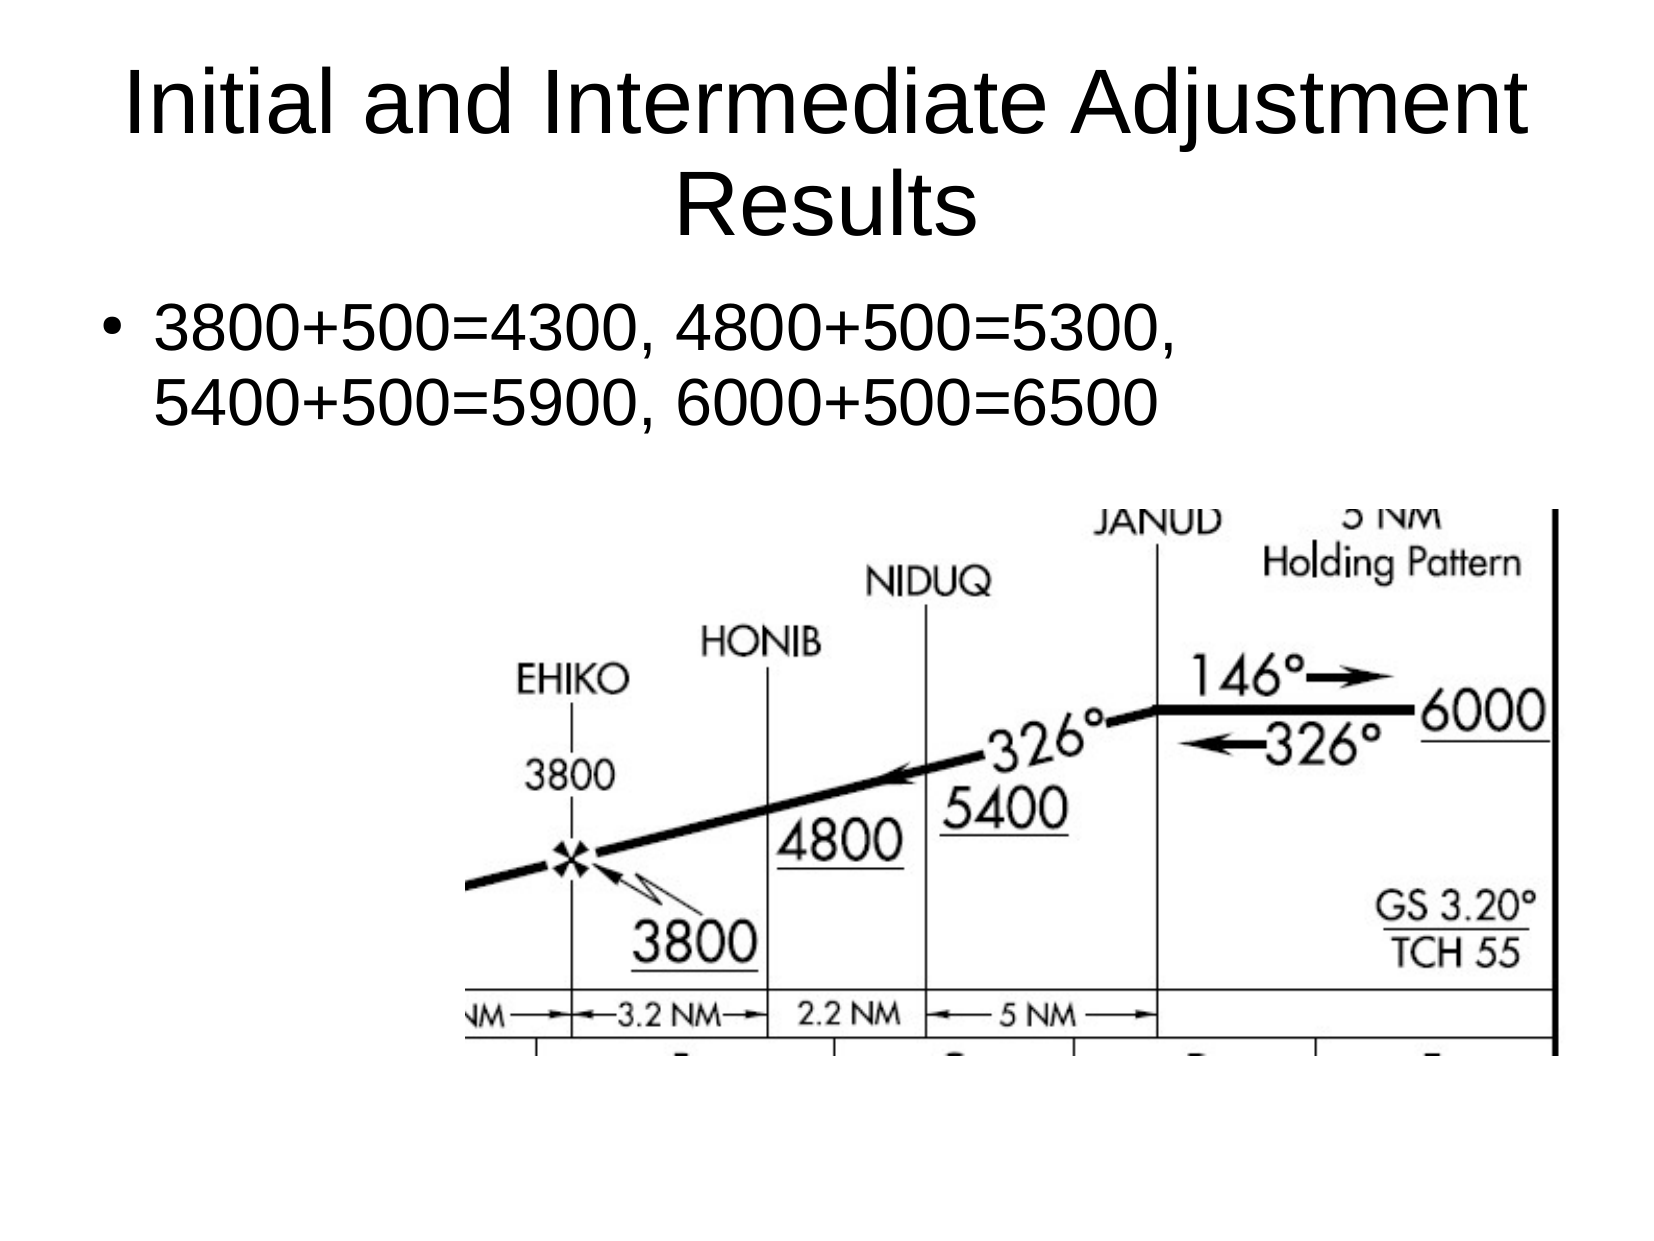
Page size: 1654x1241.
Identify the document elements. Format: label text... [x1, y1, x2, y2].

picture [465, 509, 1584, 1056]
title Initial and Intermediate Adjustment Results [82, 49, 1571, 257]
list 3800+500=4300, 4800+500=5300, 5400+500=5900, 6000+500=6500 [82, 290, 1571, 1010]
